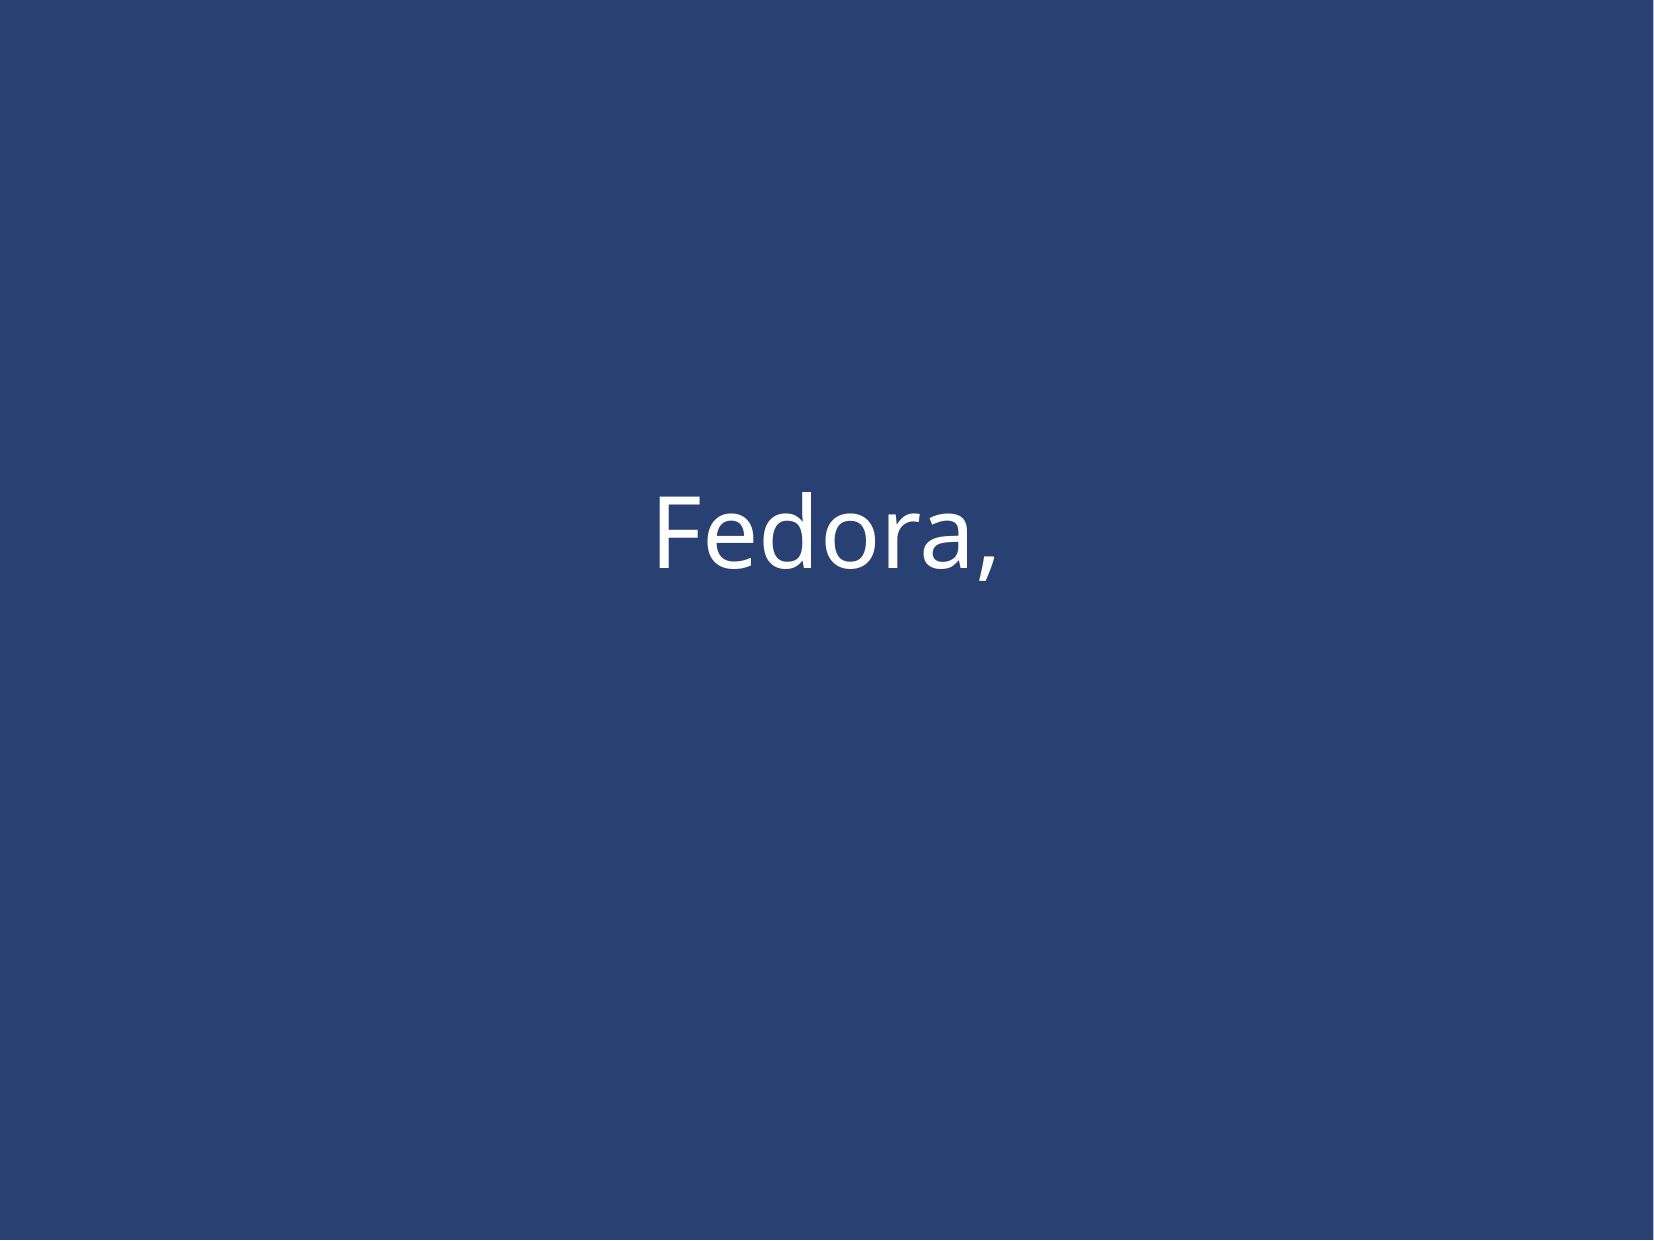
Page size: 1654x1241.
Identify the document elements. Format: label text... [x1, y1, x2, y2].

subtitle Fedora, [82, 49, 1571, 1109]
